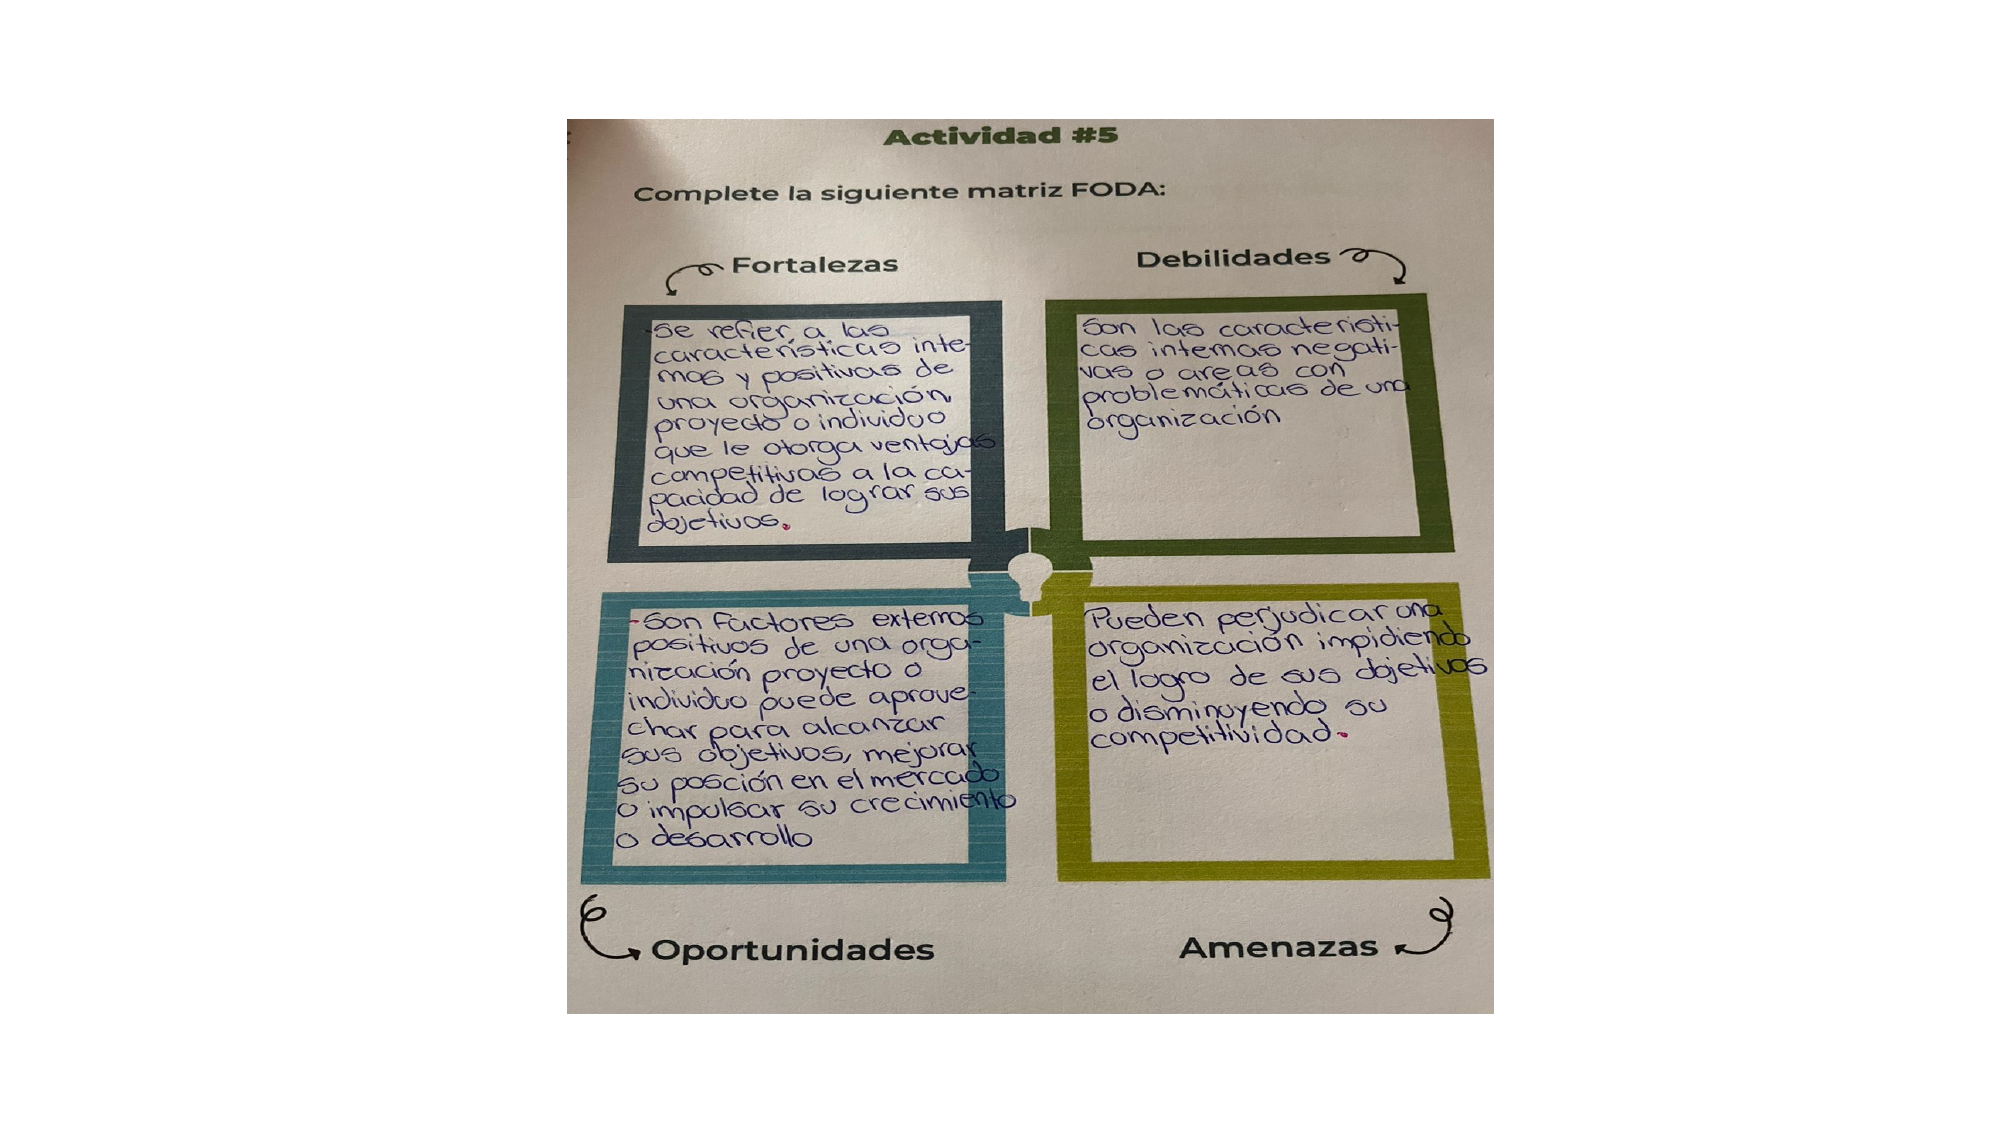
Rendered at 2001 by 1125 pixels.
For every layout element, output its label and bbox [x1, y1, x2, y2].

picture [567, 119, 1494, 1014]
